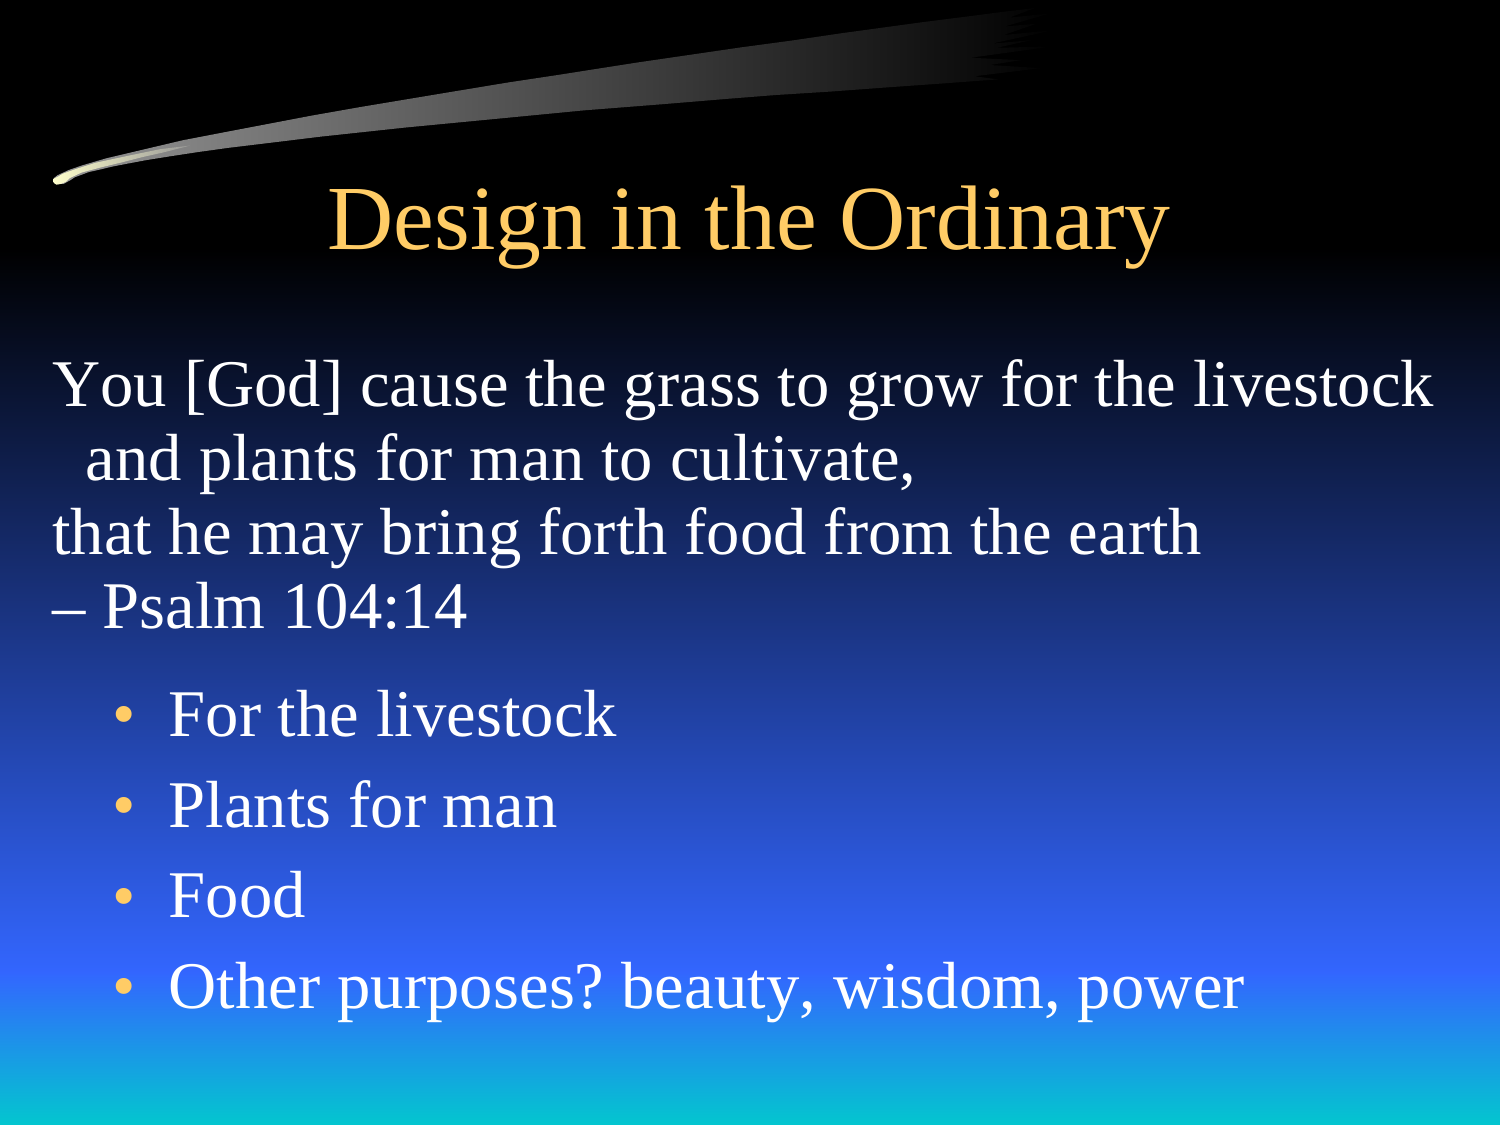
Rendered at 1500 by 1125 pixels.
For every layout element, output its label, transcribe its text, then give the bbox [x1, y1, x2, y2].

text_box You [God] cause the grass to grow for the livestock and plants for man to cultivate, that he may bring forth food from the earth – Psalm 104:14 [37, 339, 1463, 651]
title Design in the Ordinary [112, 124, 1388, 313]
list For the livestock Plants for man Food Other purposes? beauty, wisdom, power [112, 677, 1388, 1024]
